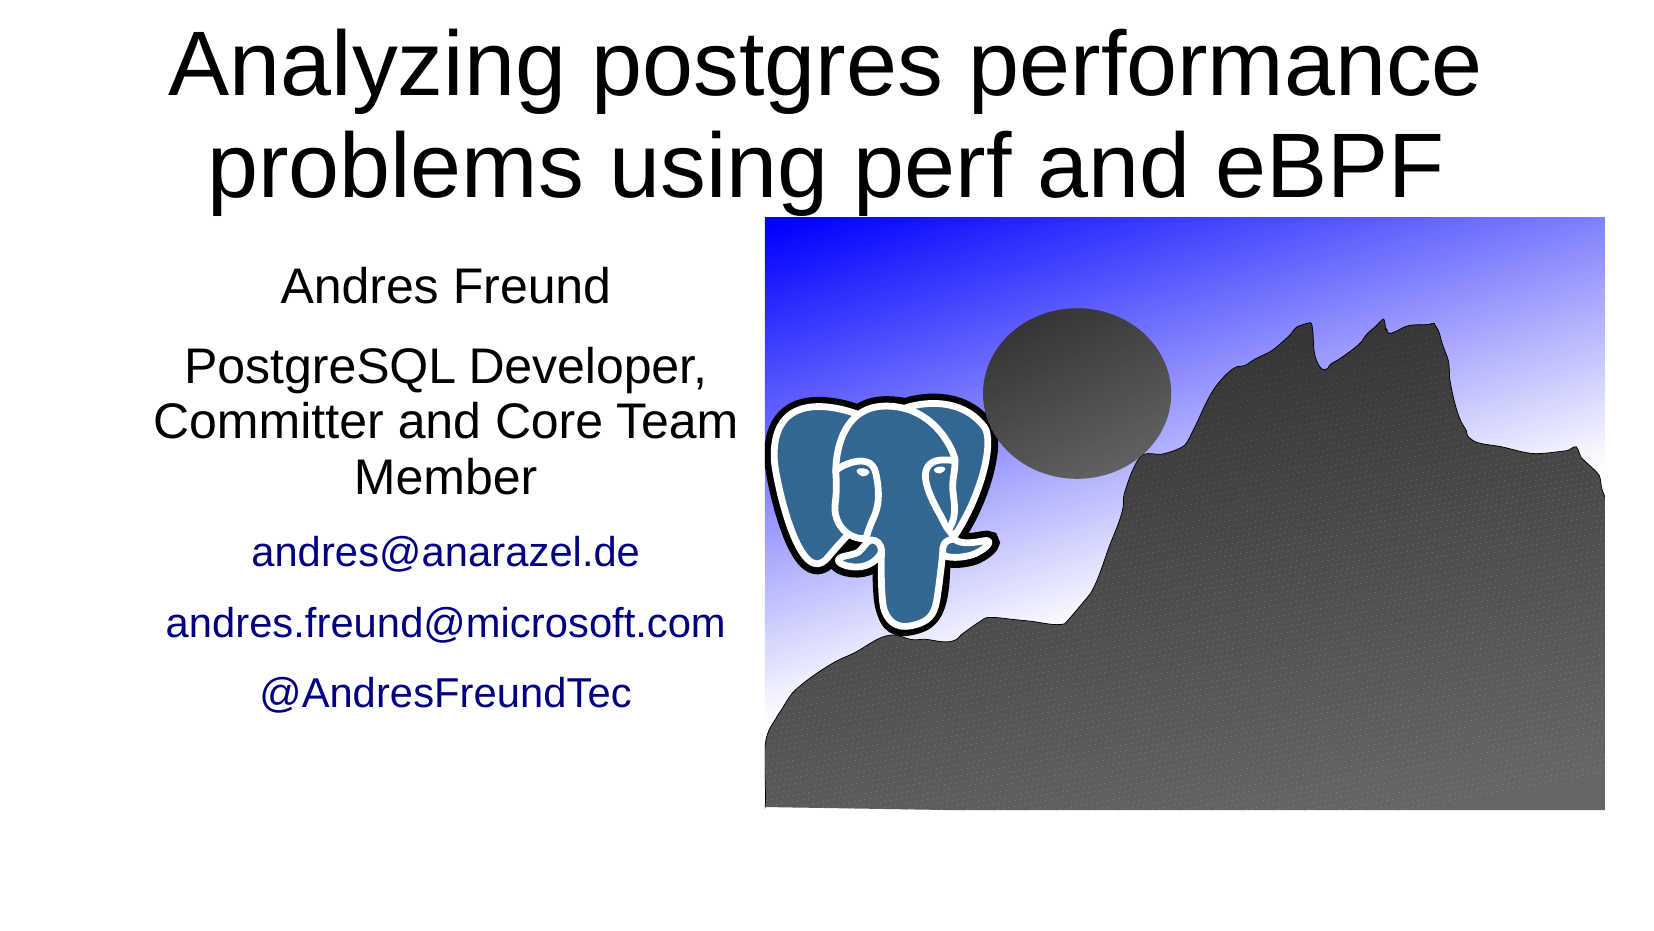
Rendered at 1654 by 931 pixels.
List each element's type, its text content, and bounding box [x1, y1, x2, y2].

title Analyzing postgres performance problems using perf and eBPF [82, 12, 1571, 217]
list Andres Freund PostgreSQL Developer, Committer and Core Team Member andres@anarazel.de andres.freund@microsoft.com @AndresFreundTec [82, 217, 765, 758]
picture [765, 216, 1606, 811]
